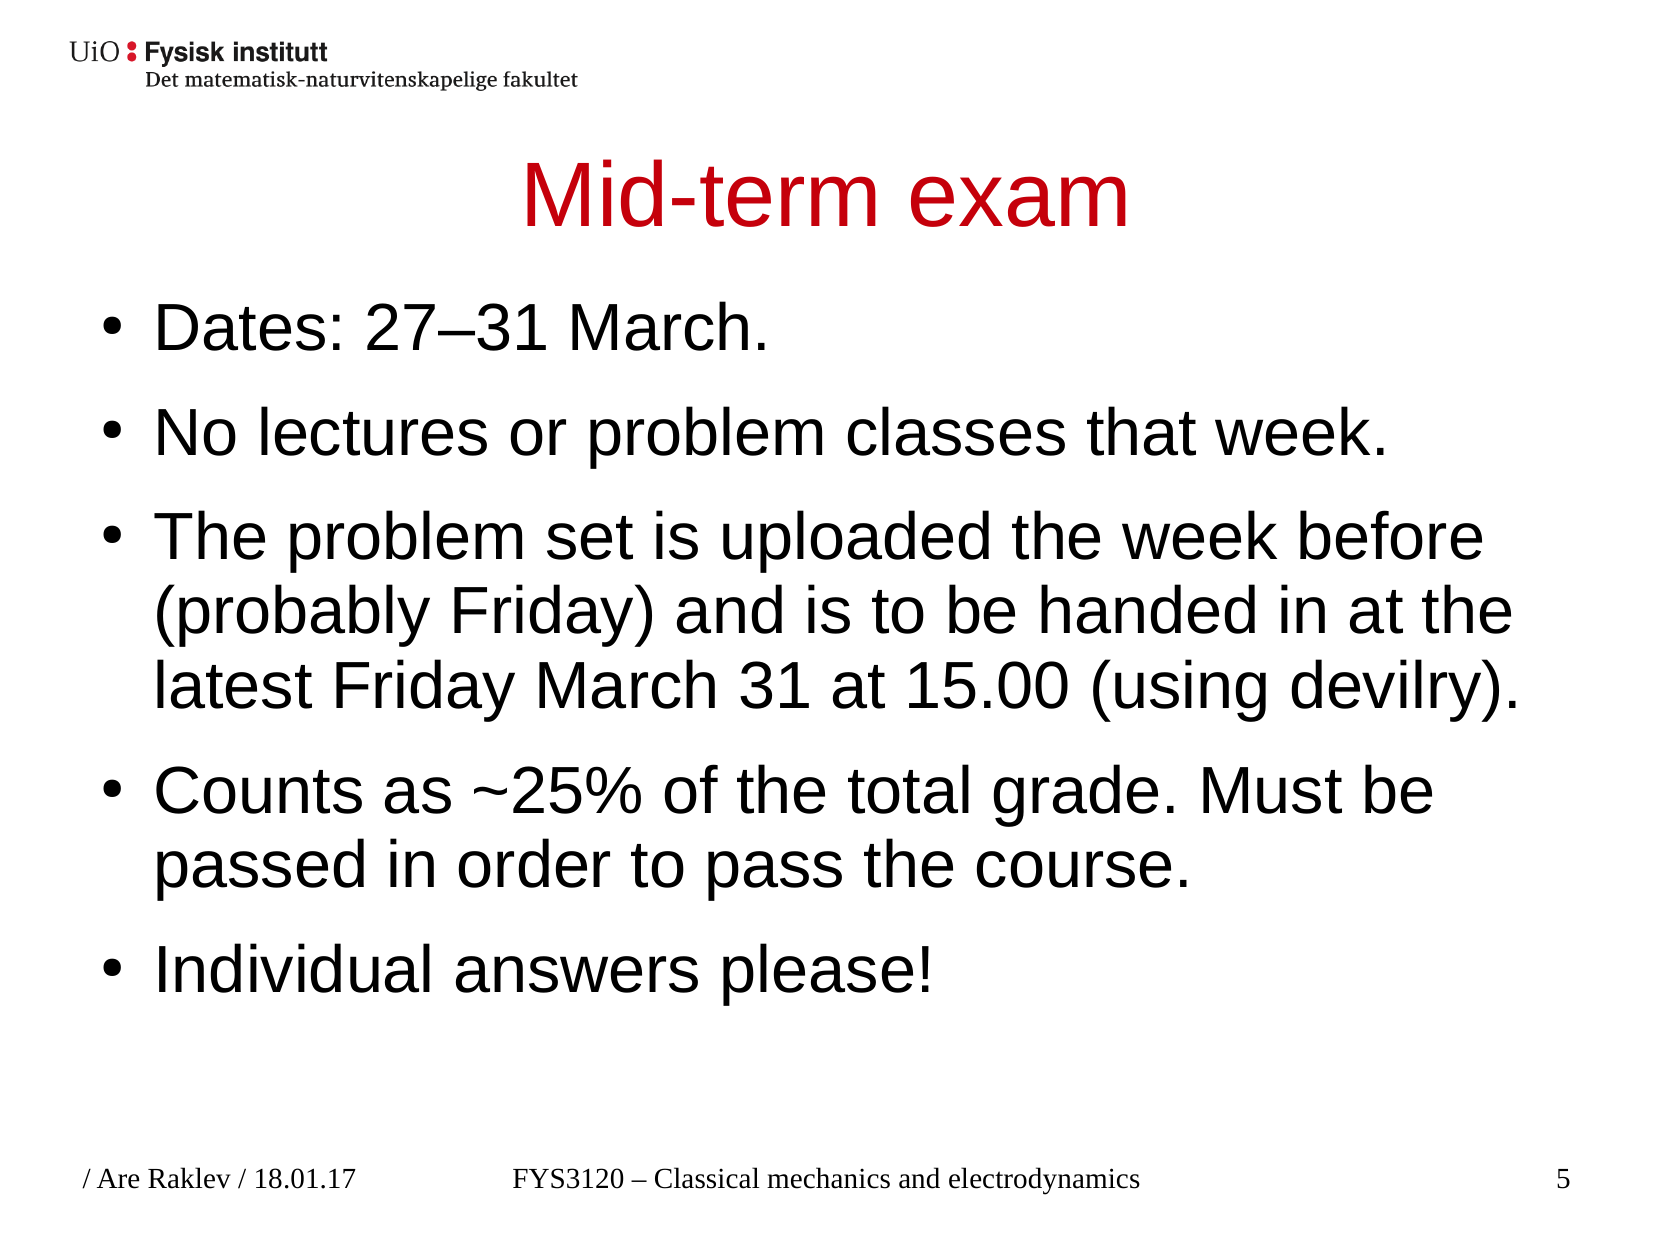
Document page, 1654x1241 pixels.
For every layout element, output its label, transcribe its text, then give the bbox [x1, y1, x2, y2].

title Mid-term exam [82, 90, 1571, 290]
list Dates: 27–31 March. No lectures or problem classes that week. The problem set is uploaded the week before (probably Friday) and is to be handed in at the latest Friday March 31 at 15.00 (using devilry). Counts as ~25% of the total grade. Must be passed in order to pass the course. Individual answers please! [82, 290, 1571, 1094]
picture [68, 37, 581, 93]
